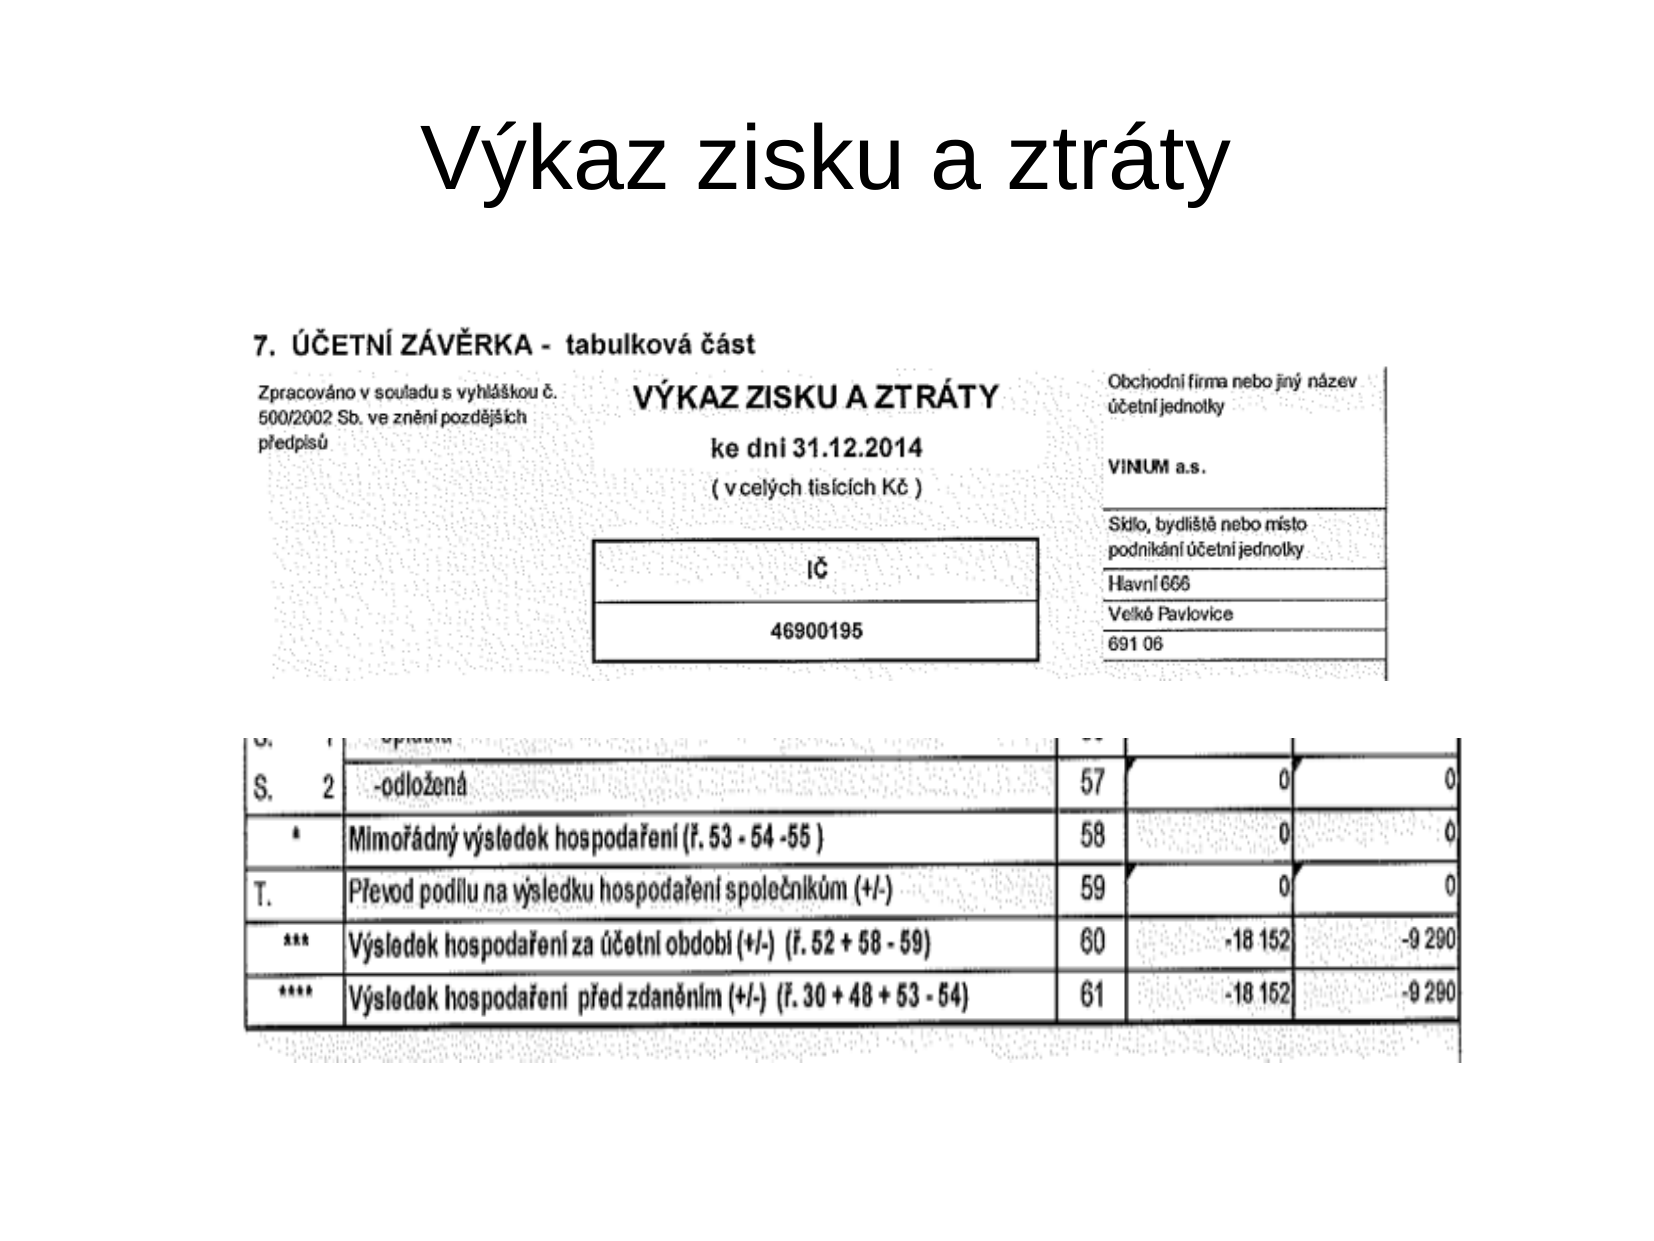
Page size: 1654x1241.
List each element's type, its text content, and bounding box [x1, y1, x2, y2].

picture [206, 738, 1506, 1063]
picture [213, 290, 1440, 681]
title Výkaz zisku a ztráty [82, 49, 1571, 257]
